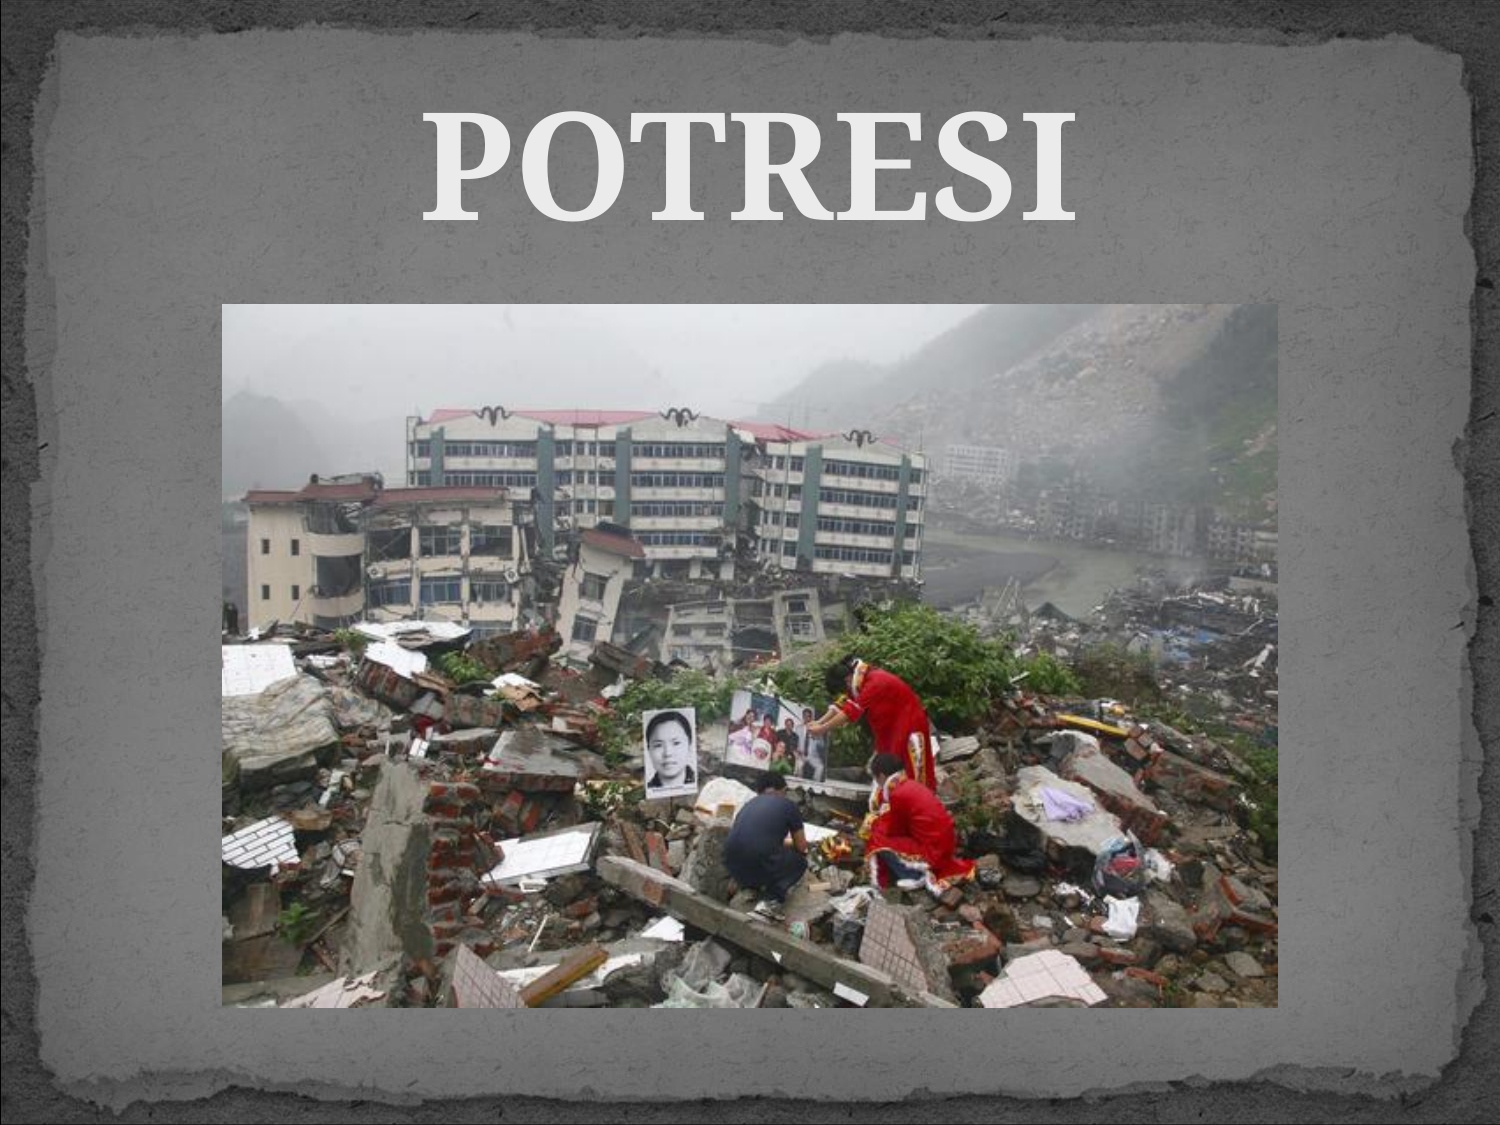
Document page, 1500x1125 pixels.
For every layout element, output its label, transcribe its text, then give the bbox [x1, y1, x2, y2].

title POTRESI [112, 105, 1388, 258]
picture [0, 0, 1500, 1125]
